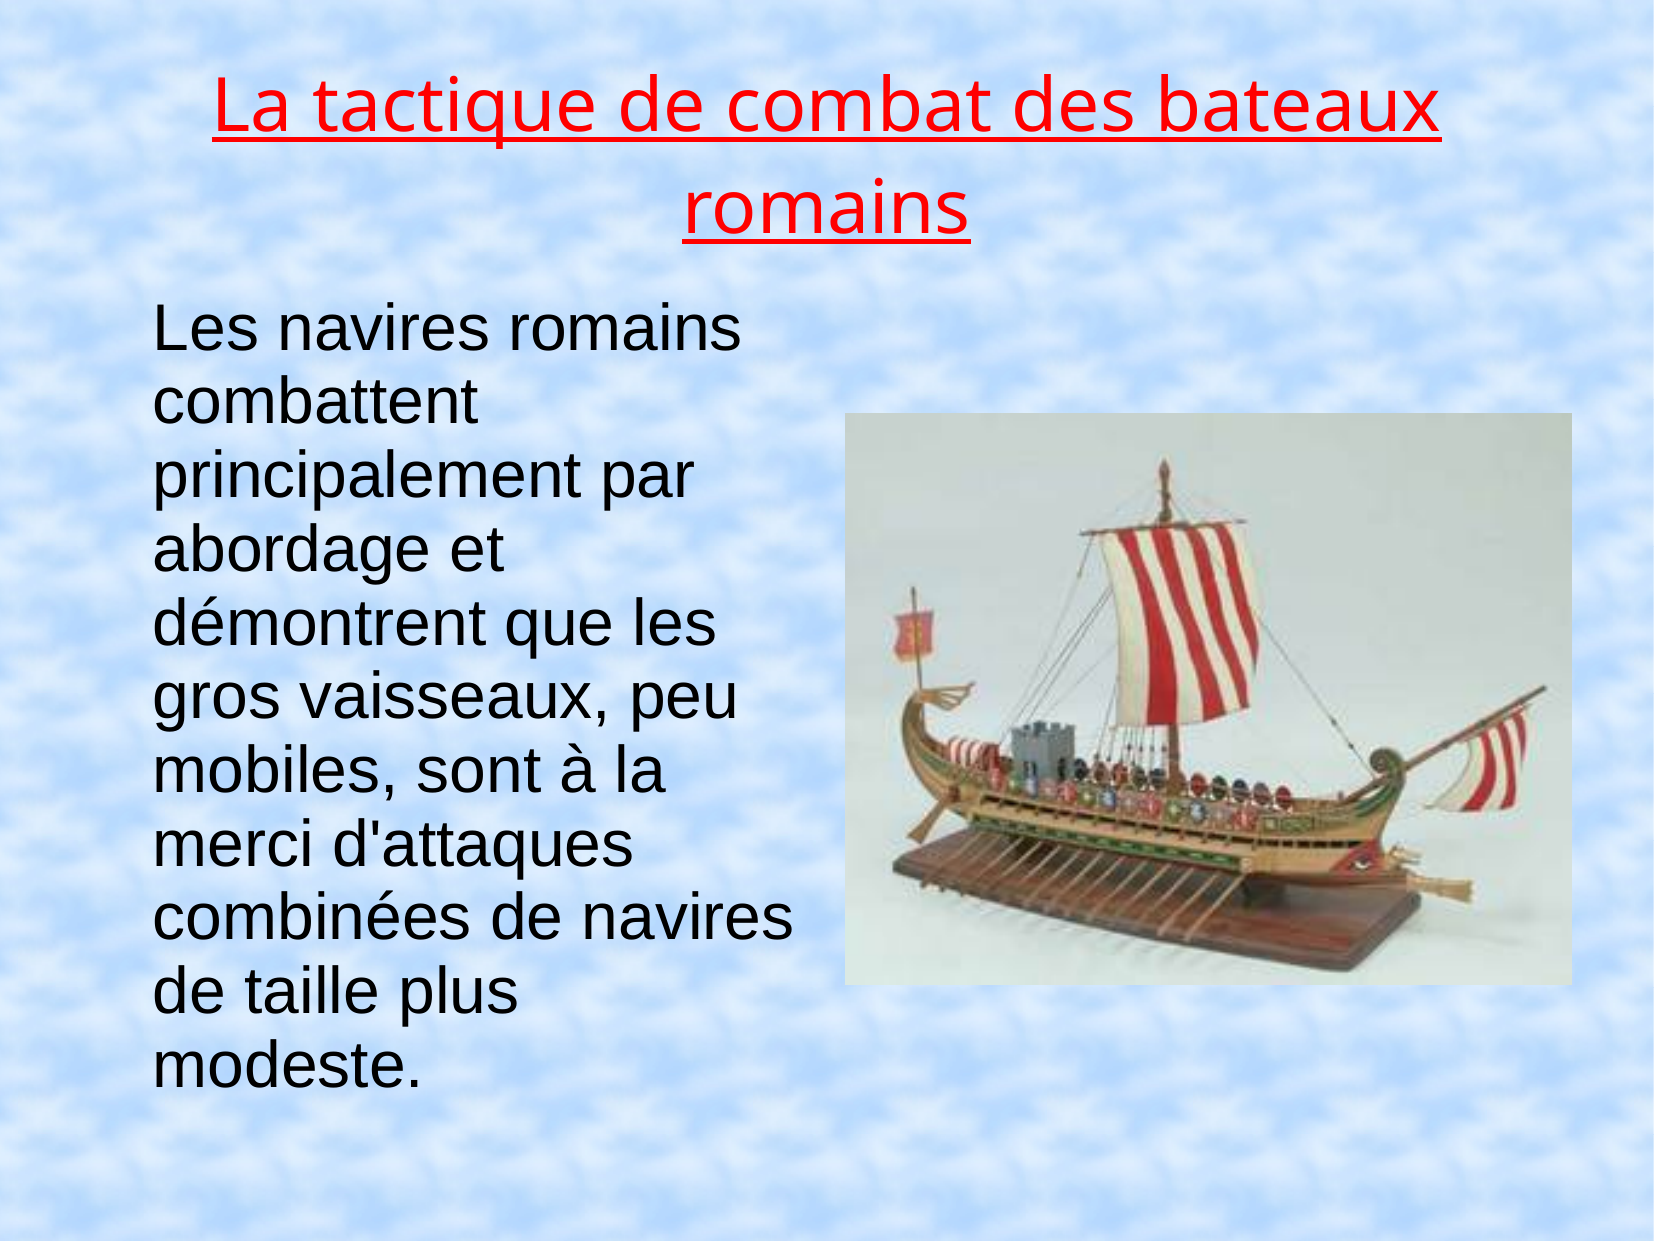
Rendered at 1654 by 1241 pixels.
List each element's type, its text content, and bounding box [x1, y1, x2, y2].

title La tactique de combat des bateaux romains [82, 48, 1571, 258]
list Les navires romains combattent principalement par abordage et démontrent que les gros vaisseaux, peu mobiles, sont à la merci d'attaques combinées de navires de taille plus modeste. [82, 290, 809, 1109]
picture [0, 0, 1654, 1241]
